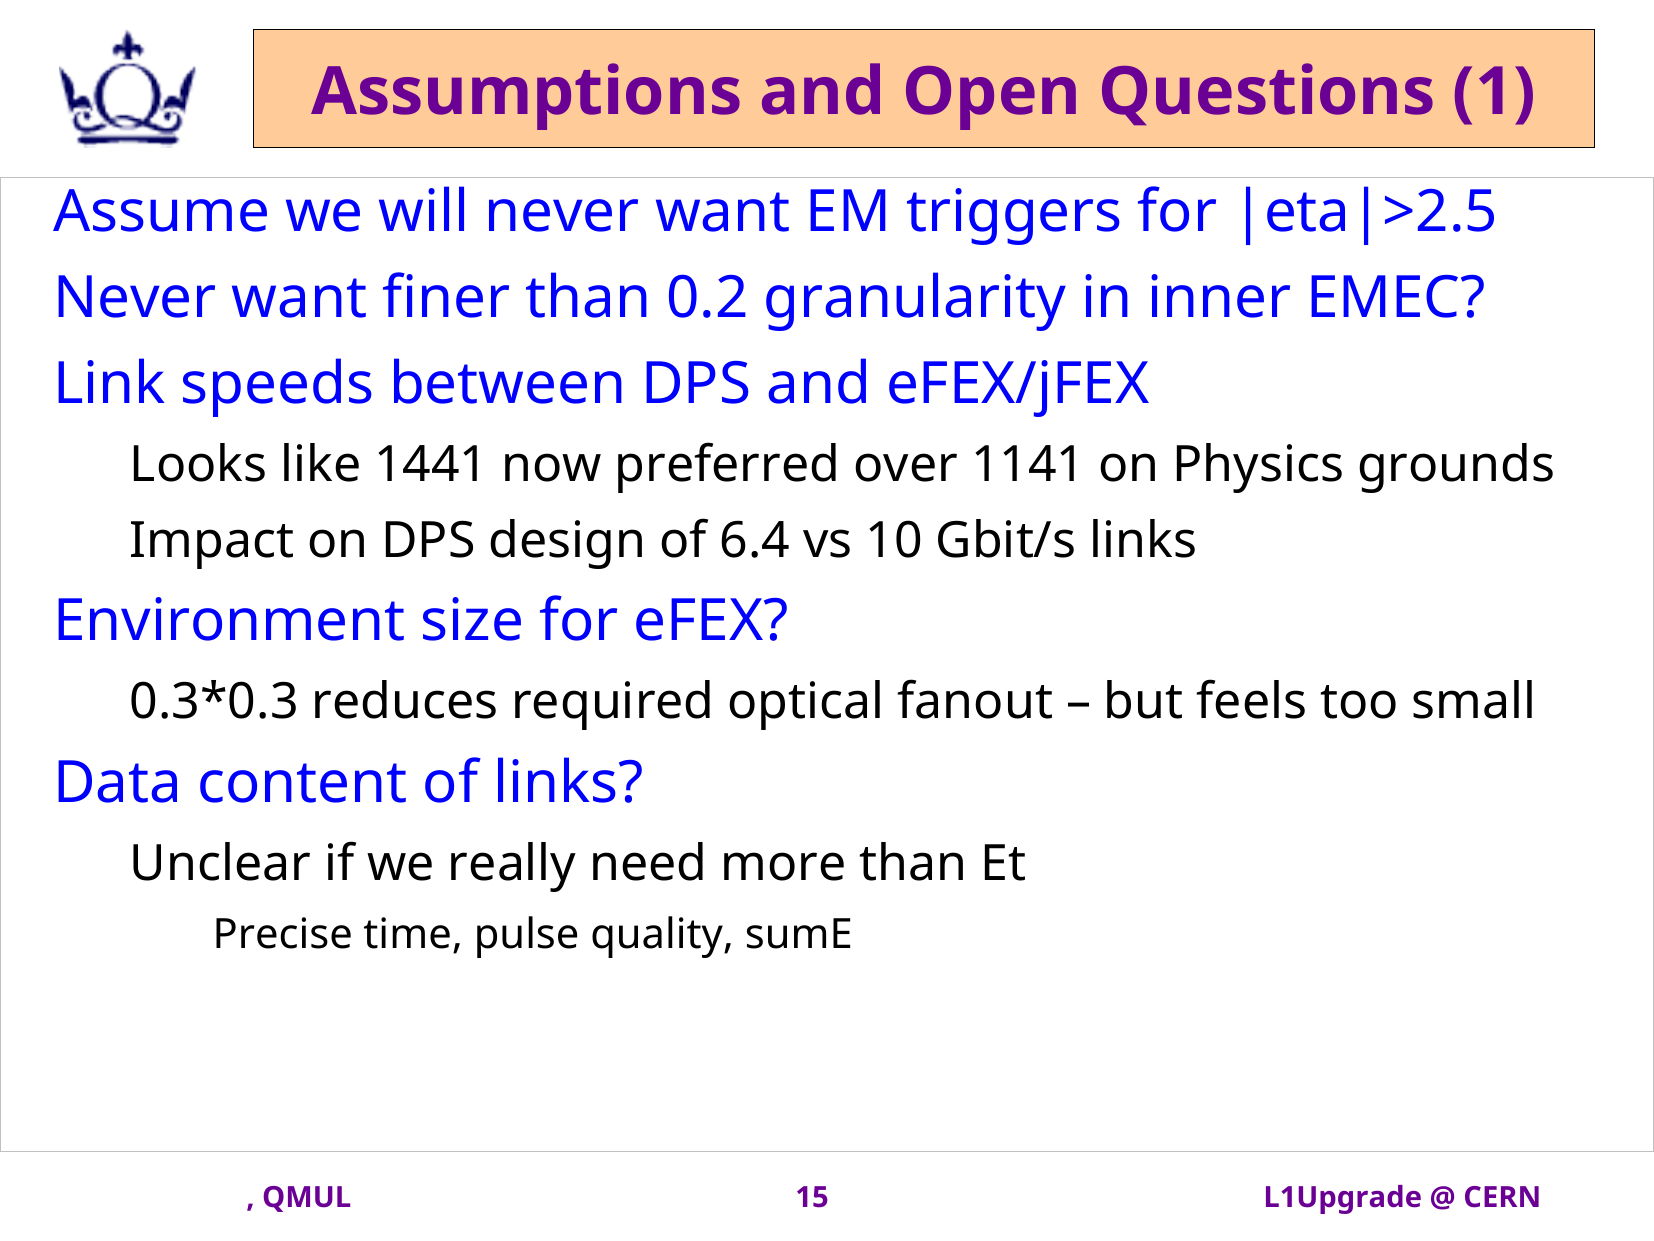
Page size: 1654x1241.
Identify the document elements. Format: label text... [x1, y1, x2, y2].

list Assume we will never want EM triggers for |eta|>2.5 Never want finer than 0.2 granularity in inner EMEC? Link speeds between DPS and eFEX/jFEX Looks like 1441 now preferred over 1141 on Physics grounds Impact on DPS design of 6.4 vs 10 Gbit/s links Environment size for eFEX? 0.3*0.3 reduces required optical fanout – but feels too small Data content of links? Unclear if we really need more than Et Precise time, pulse quality, sumE [35, 174, 1631, 1125]
title Assumptions and Open Questions (1) [253, 29, 1595, 148]
picture [59, 29, 200, 148]
